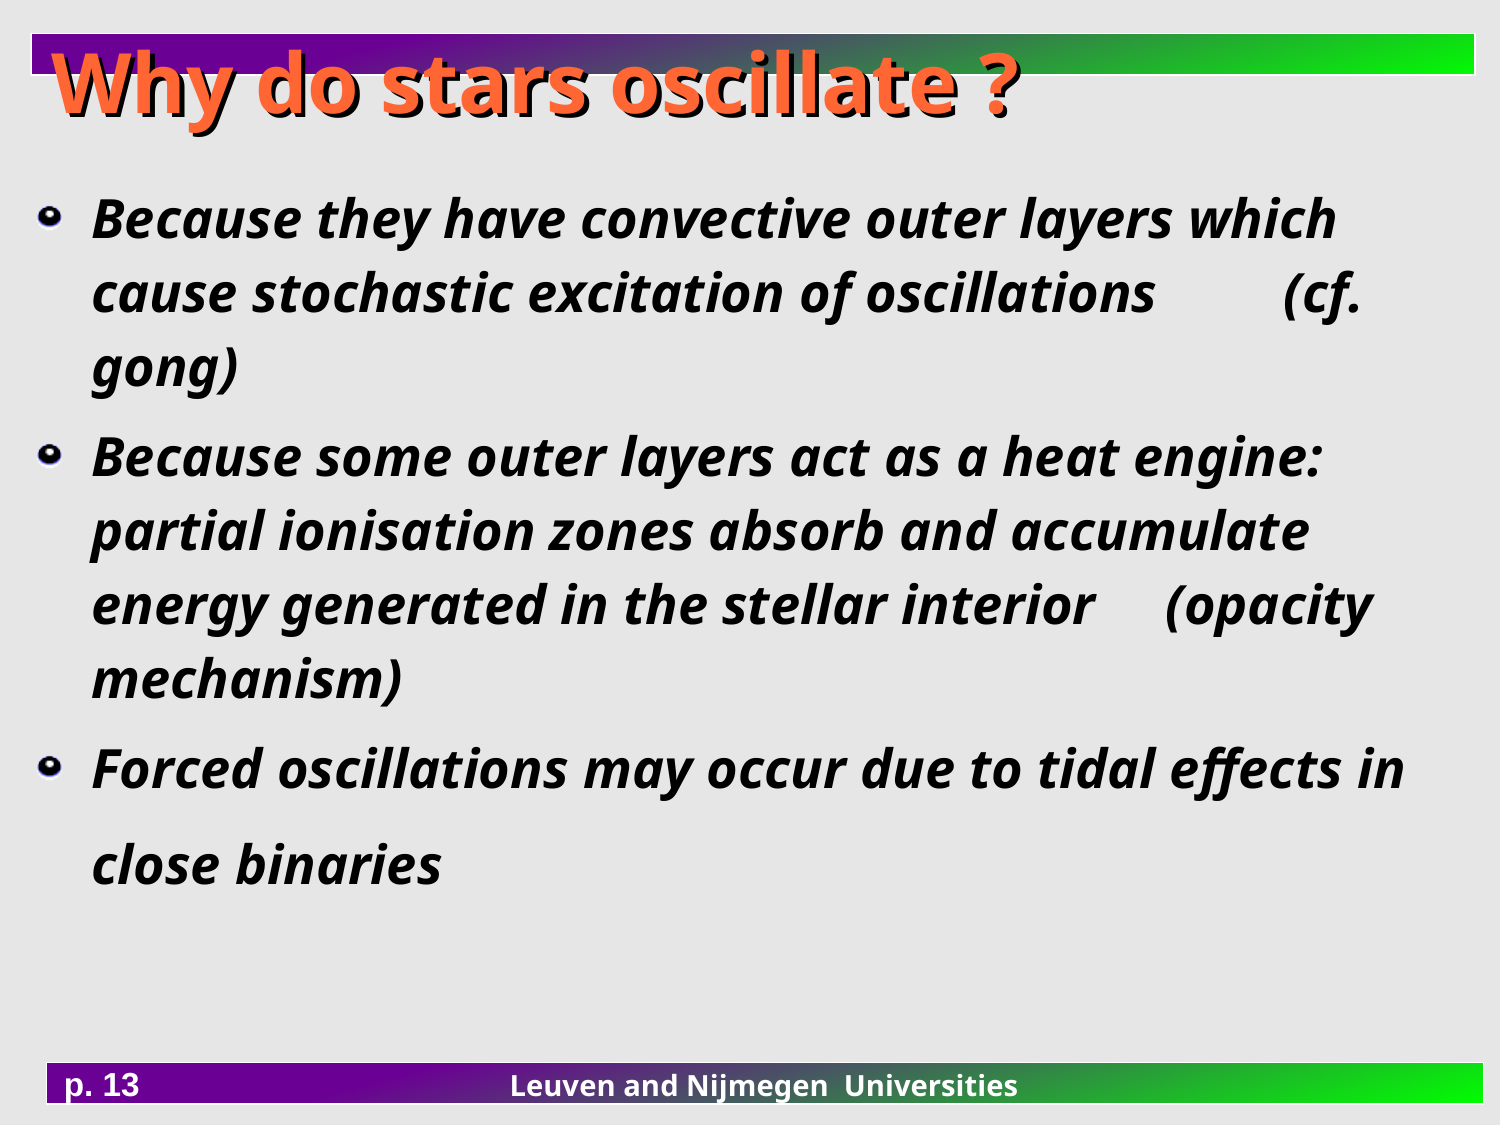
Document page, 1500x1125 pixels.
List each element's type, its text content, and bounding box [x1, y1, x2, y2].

title Why do stars oscillate ? [29, 23, 1466, 139]
list Because they have convective outer layers which cause stochastic excitation of oscillations (cf. gong) Because some outer layers act as a heat engine: partial ionisation zones absorb and accumulate energy generated in the stellar interior (opacity mechanism) Forced oscillations may occur due to tidal effects in close binaries [34, 180, 1461, 1040]
